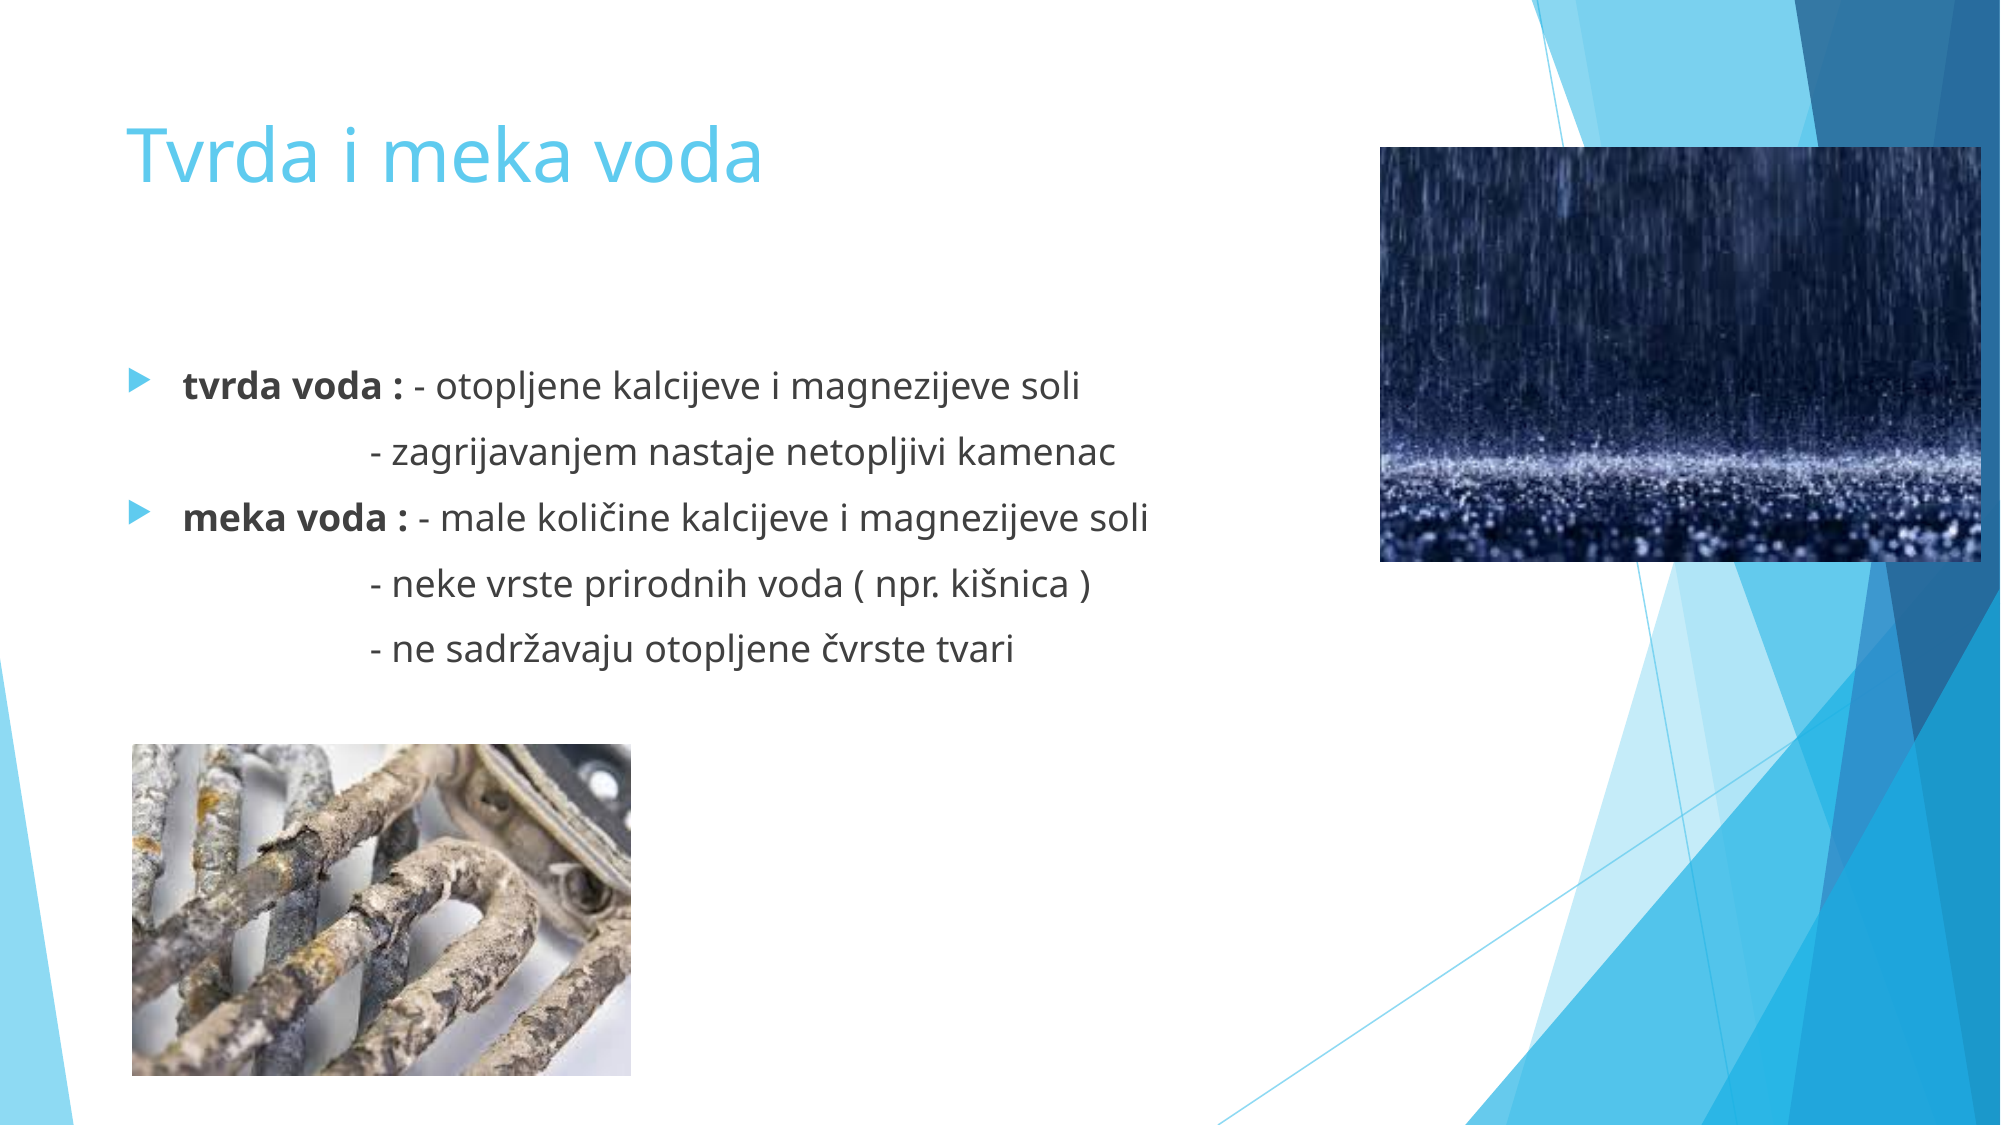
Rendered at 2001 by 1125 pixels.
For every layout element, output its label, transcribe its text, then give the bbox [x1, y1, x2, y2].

title Tvrda i meka voda [111, 99, 1522, 317]
list tvrda voda : - otopljene kalcijeve i magnezijeve soli - zagrijavanjem nastaje netopljivi kamenac meka voda : - male količine kalcijeve i magnezijeve soli - neke vrste prirodnih voda ( npr. kišnica ) - ne sadržavaju otopljene čvrste tvari [111, 354, 1522, 992]
picture [1380, 147, 1981, 562]
picture [132, 744, 631, 1076]
